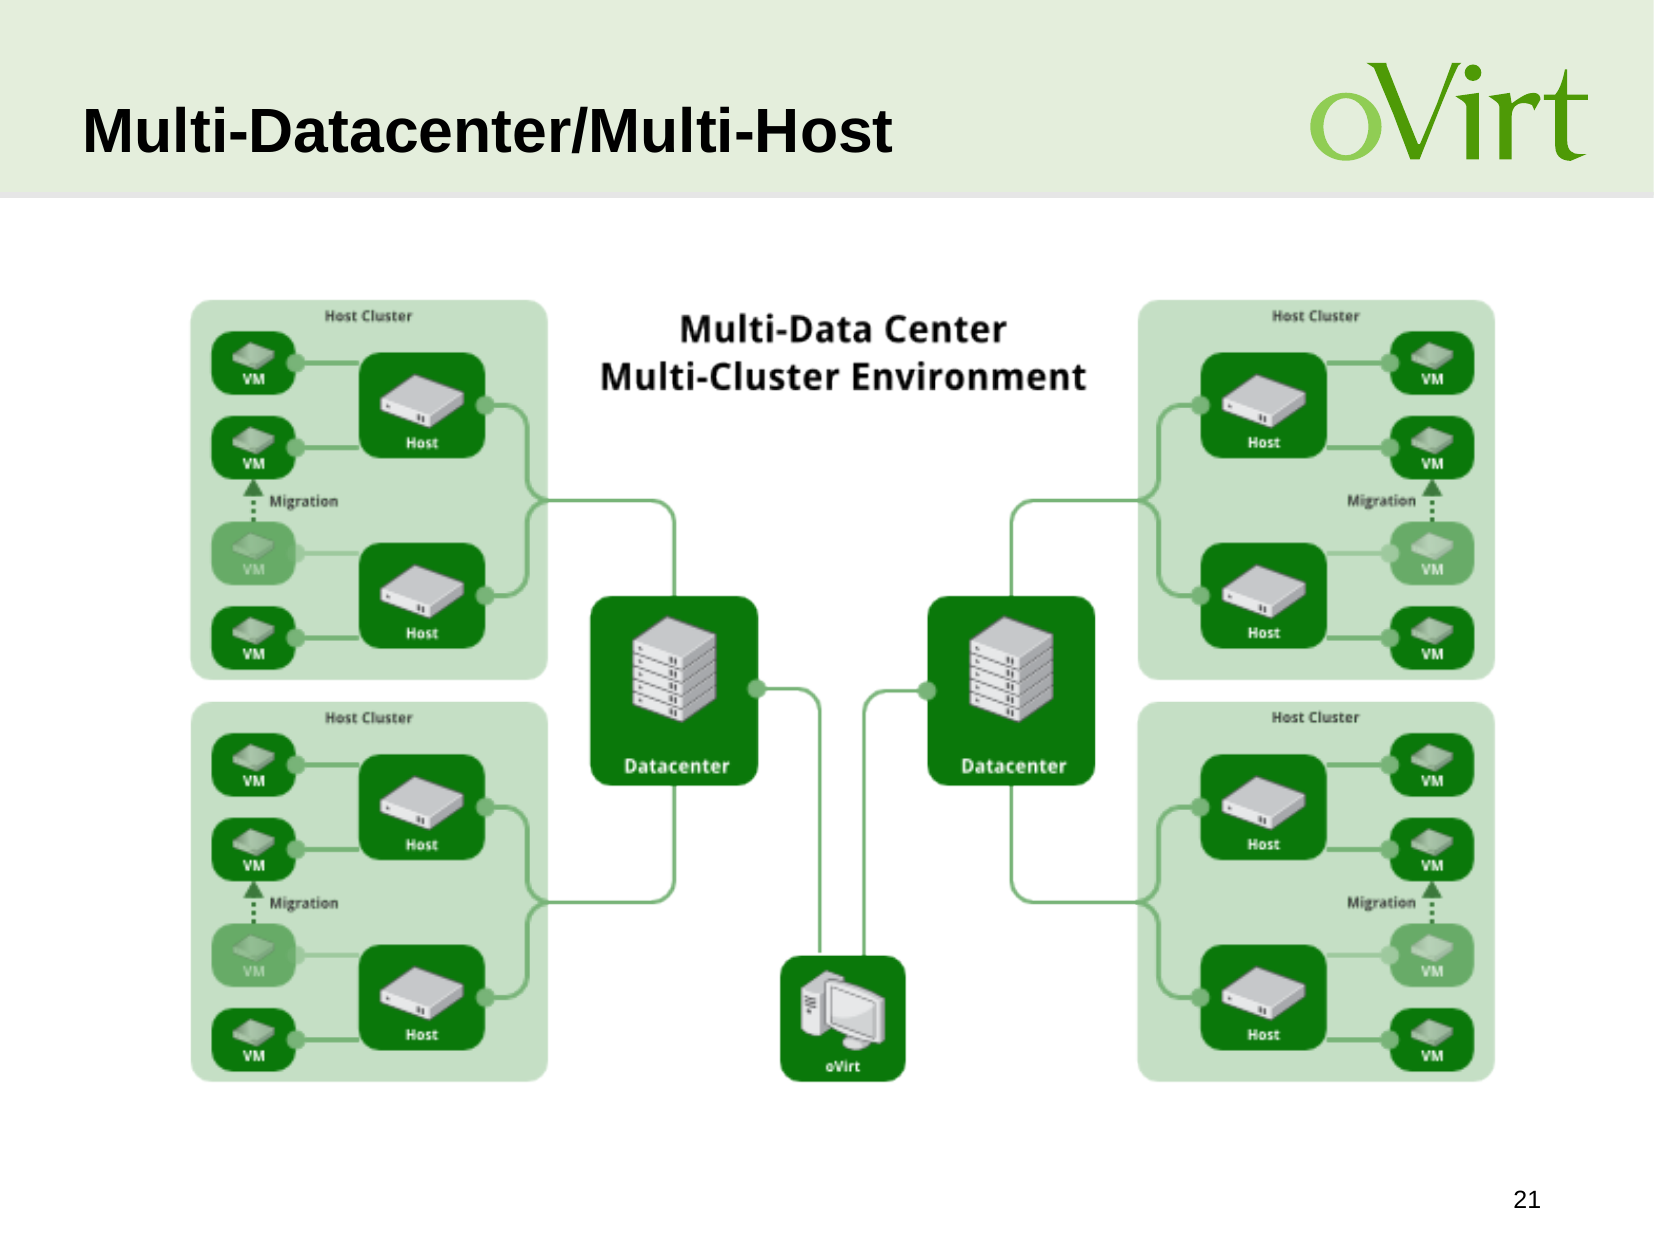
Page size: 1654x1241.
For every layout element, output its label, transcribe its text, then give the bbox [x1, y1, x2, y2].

title Multi-Datacenter/Multi-Host [82, 37, 1571, 226]
picture [149, 279, 1538, 1126]
